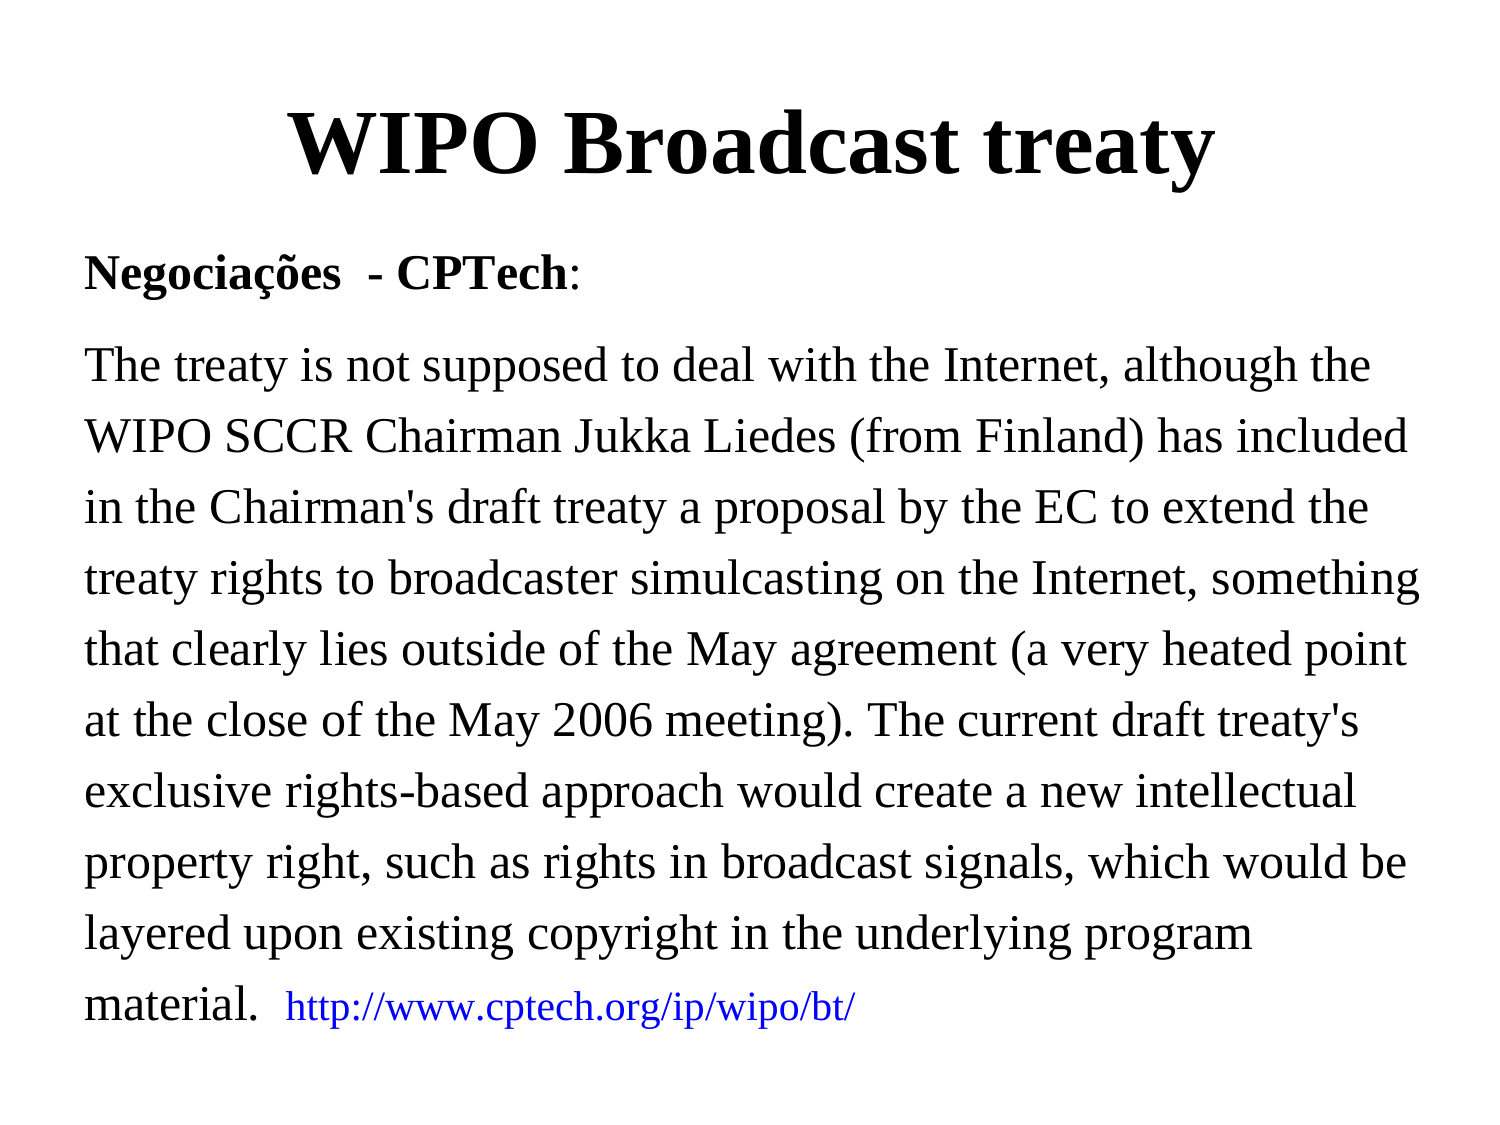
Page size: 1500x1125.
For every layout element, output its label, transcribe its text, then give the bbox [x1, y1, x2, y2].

title WIPO Broadcast treaty [87, 62, 1416, 223]
text_box Negociações - CPTech: The treaty is not supposed to deal with the Internet, although the WIPO SCCR Chairman Jukka Liedes (from Finland) has included in the Chairman's draft treaty a proposal by the EC to extend the treaty rights to broadcaster simulcasting on the Internet, something that clearly lies outside of the May agreement (a very heated point at the close of the May 2006 meeting). The current draft treaty's exclusive rights-based approach would create a new intellectual property right, such as rights in broadcast signals, which would be layered upon existing copyright in the underlying program material. http://www.cptech.org/ip/wipo/bt/ [84, 229, 1421, 1014]
